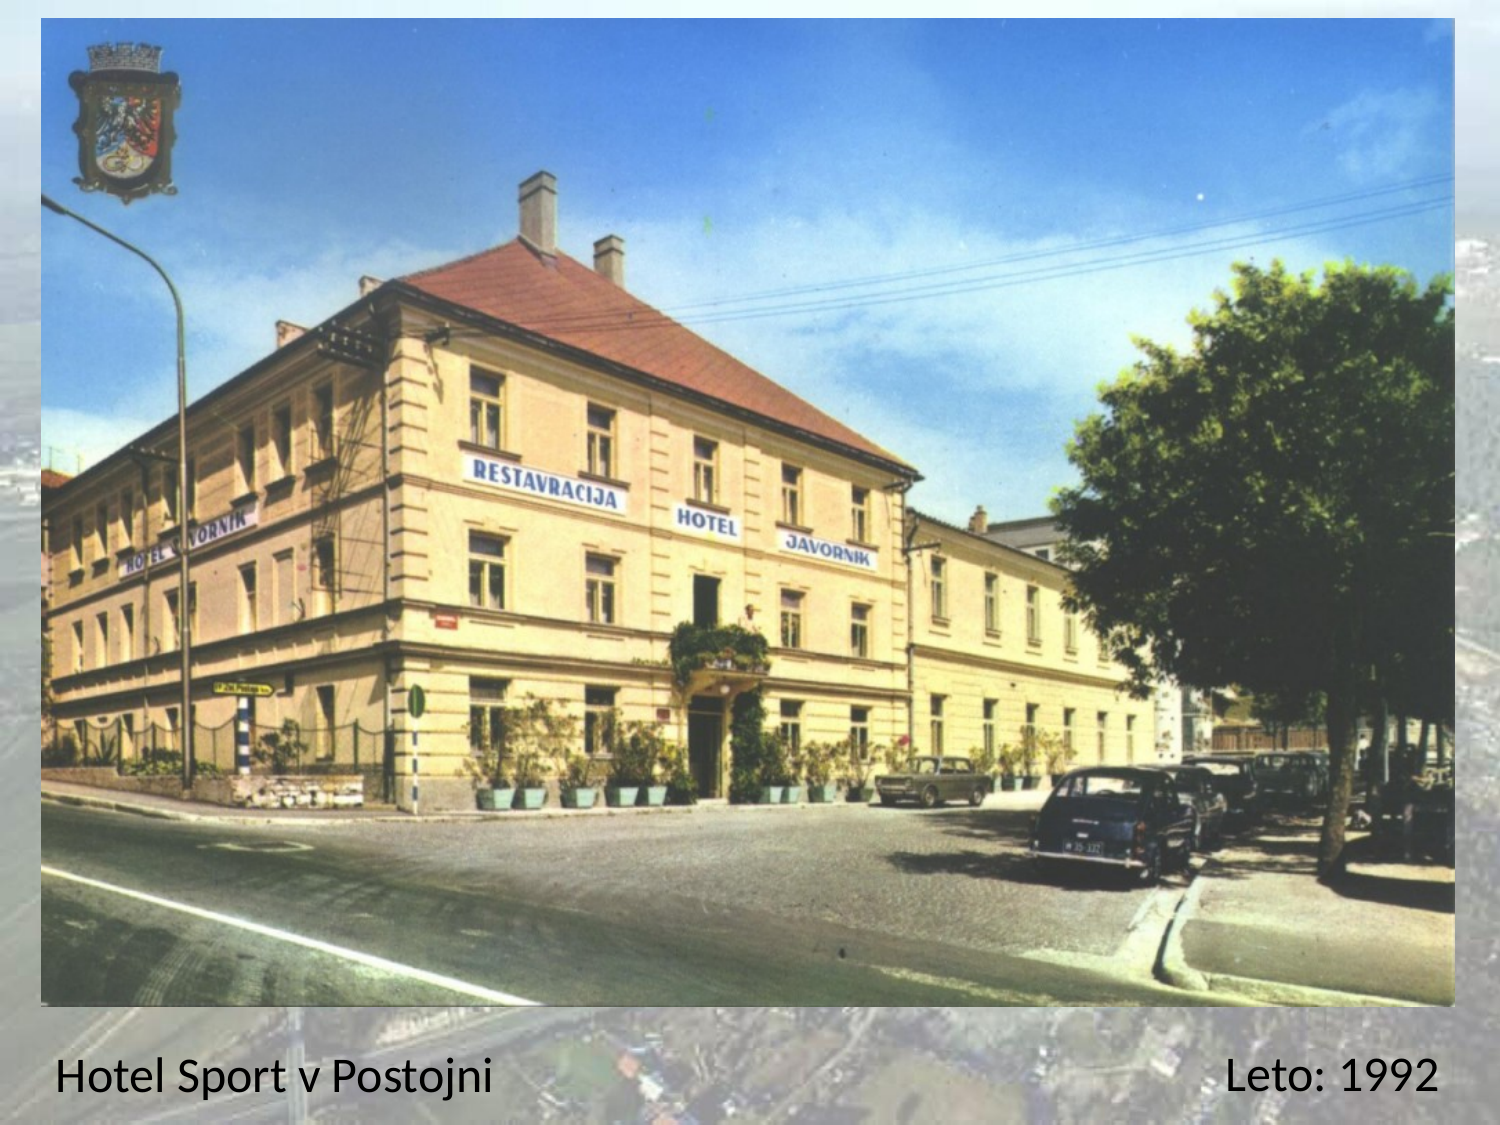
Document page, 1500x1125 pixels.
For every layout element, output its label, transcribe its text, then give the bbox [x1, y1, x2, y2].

text_box Hotel Sport v Postojni [41, 1034, 514, 1110]
text_box Leto: 1992 [1033, 1034, 1455, 1109]
picture [0, 0, 1500, 1125]
